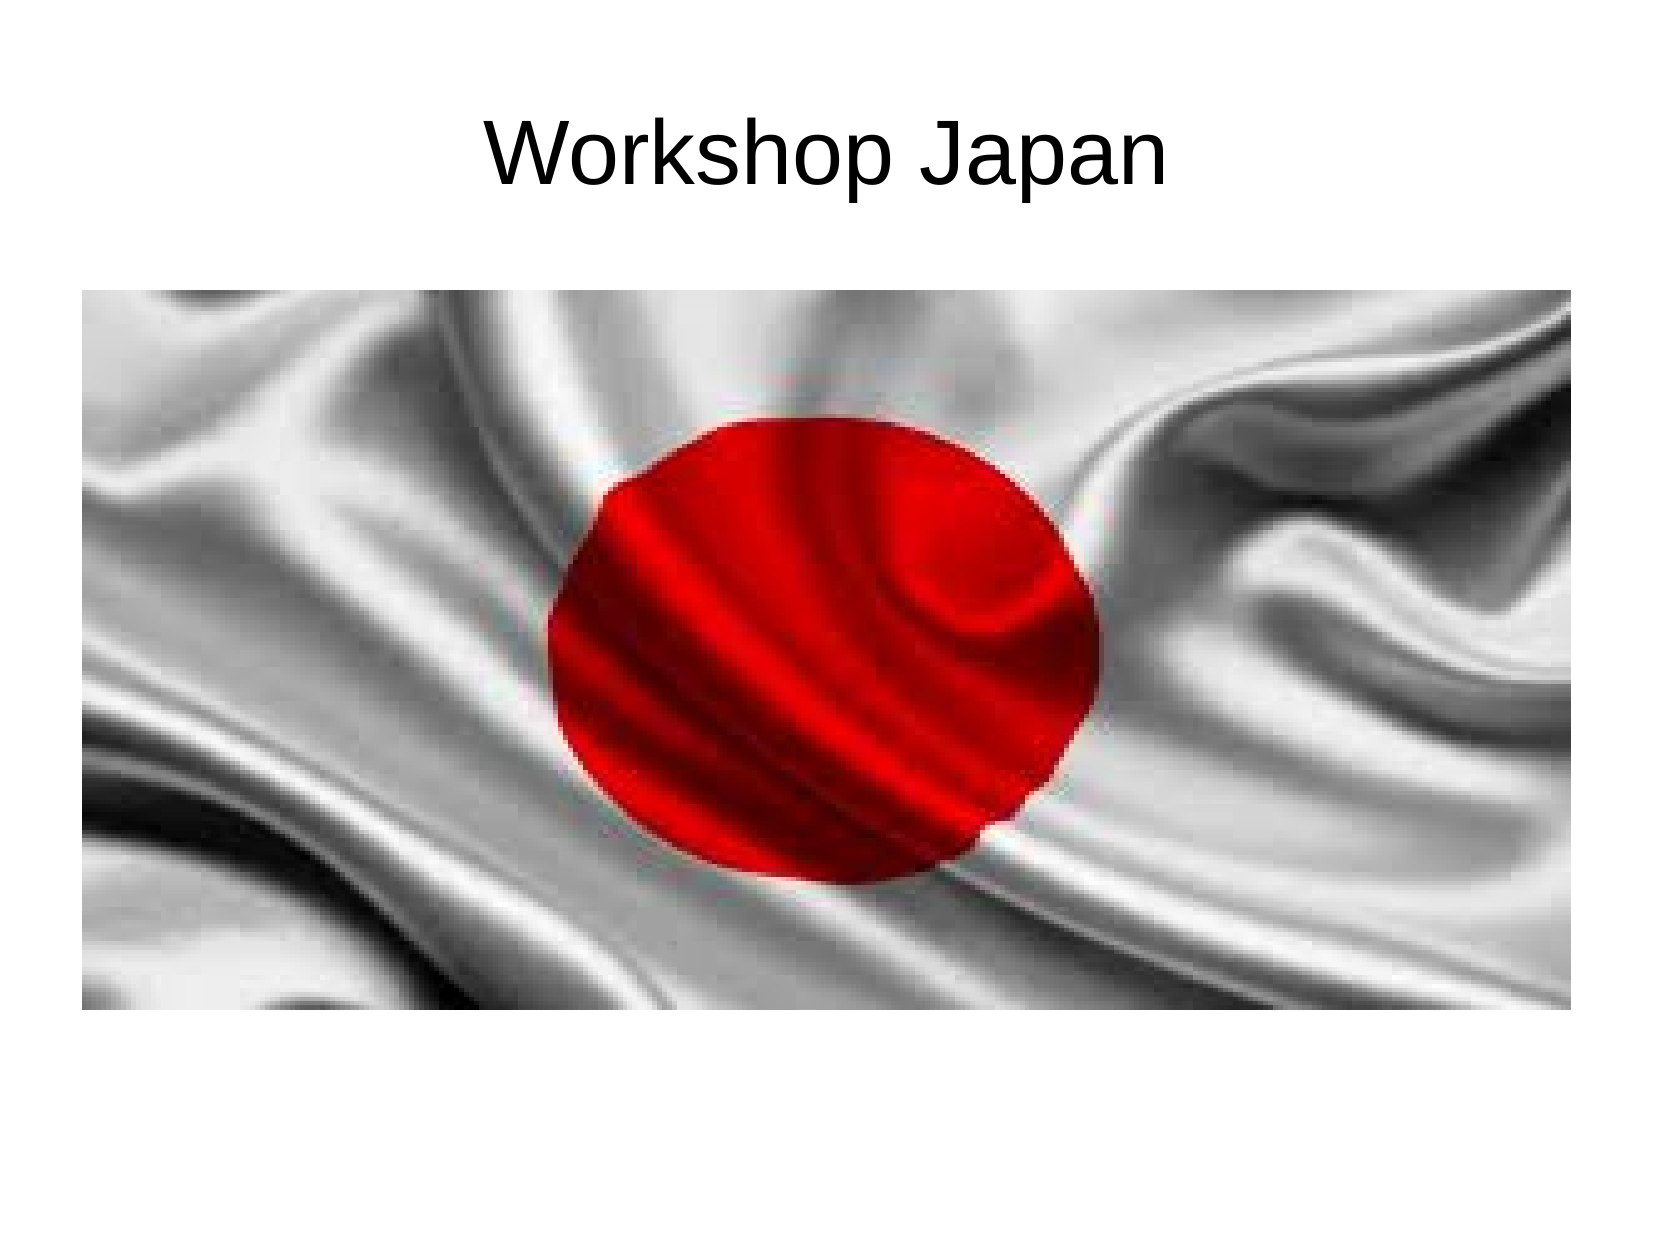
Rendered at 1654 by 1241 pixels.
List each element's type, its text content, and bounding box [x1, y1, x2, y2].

title Workshop Japan [82, 49, 1571, 257]
picture [82, 290, 1571, 1010]
